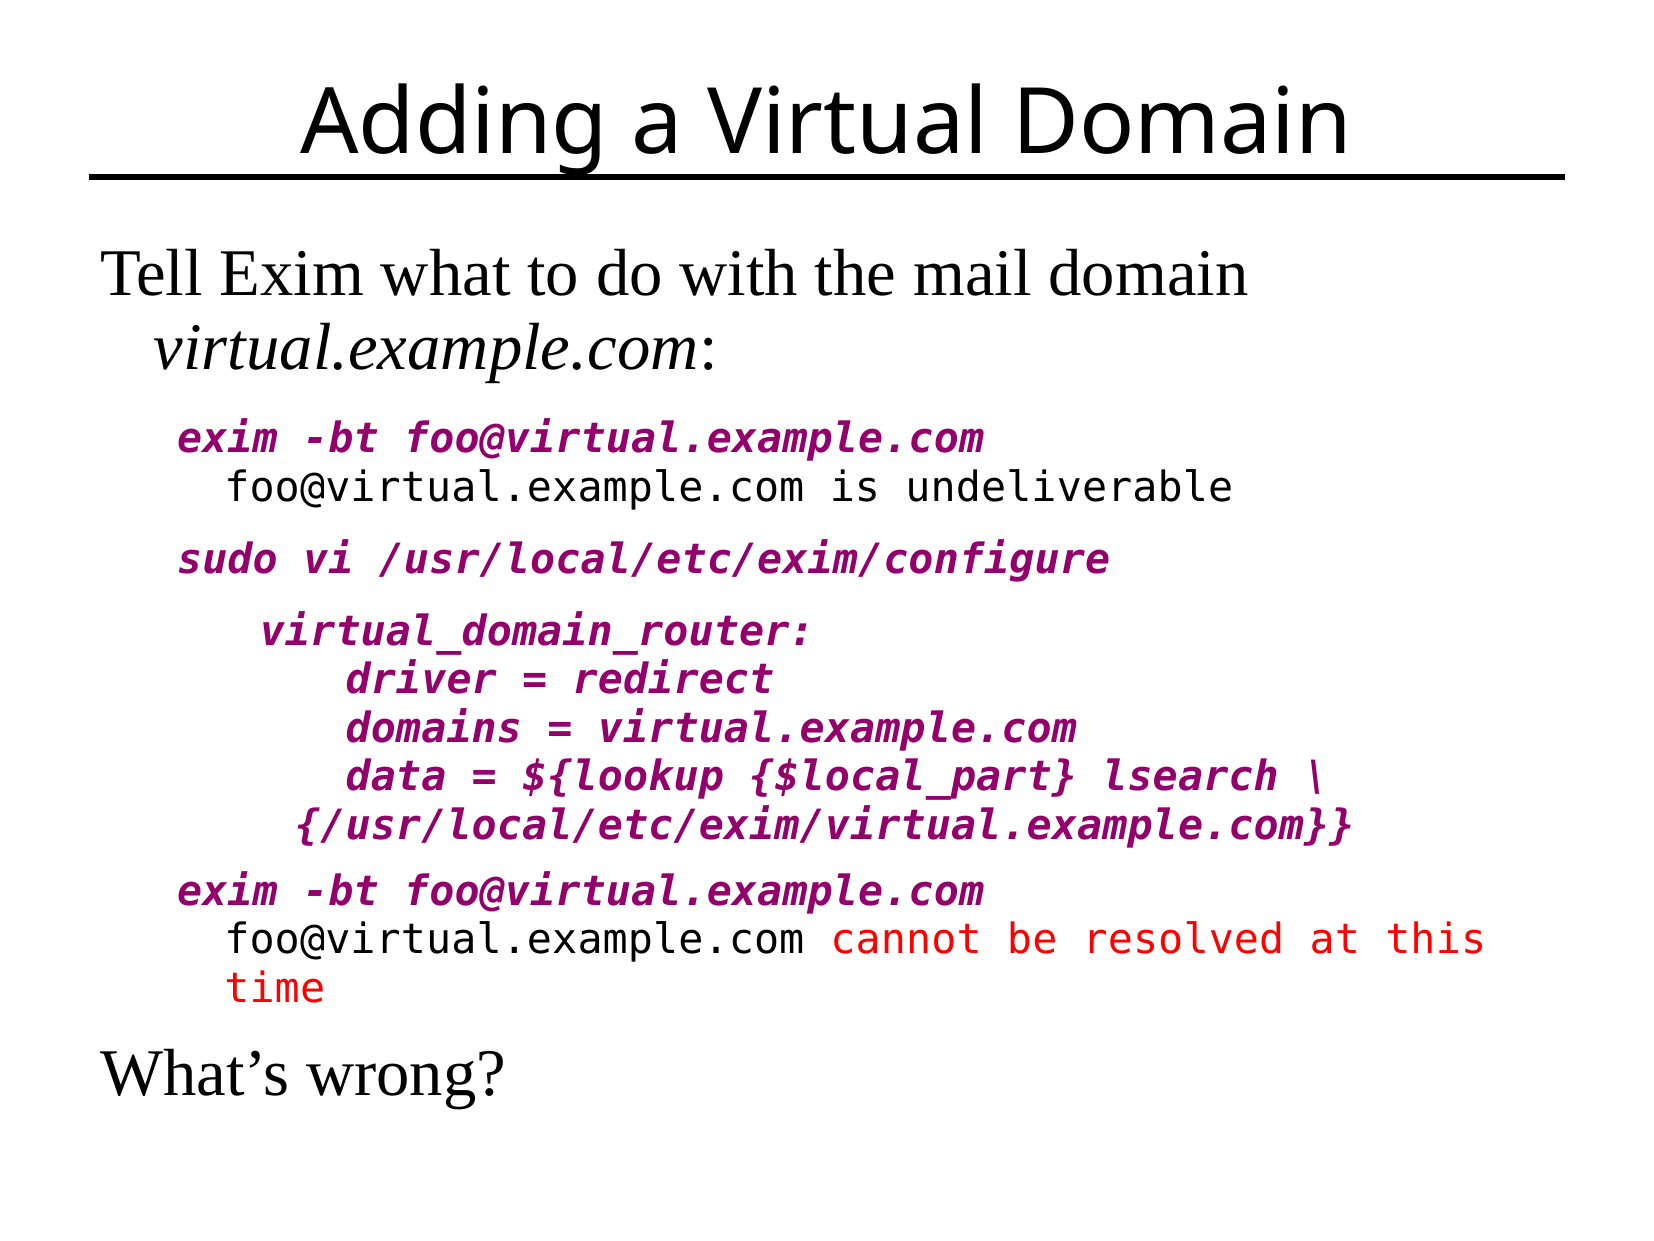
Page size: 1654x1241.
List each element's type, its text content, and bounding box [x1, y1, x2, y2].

title Adding a Virtual Domain [82, 29, 1571, 207]
list Tell Exim what to do with the mail domain virtual.example.com: exim -bt foo@virtual.example.com foo@virtual.example.com is undeliverable sudo vi /usr/local/etc/exim/configure virtual_domain_router: driver = redirect domains = virtual.example.com data = ${lookup {$local_part} lsearch \ {/usr/local/etc/exim/virtual.example.com}} exim -bt foo@virtual.example.com foo@virtual.example.com cannot be resolved at this time What’s wrong? [82, 236, 1571, 1123]
